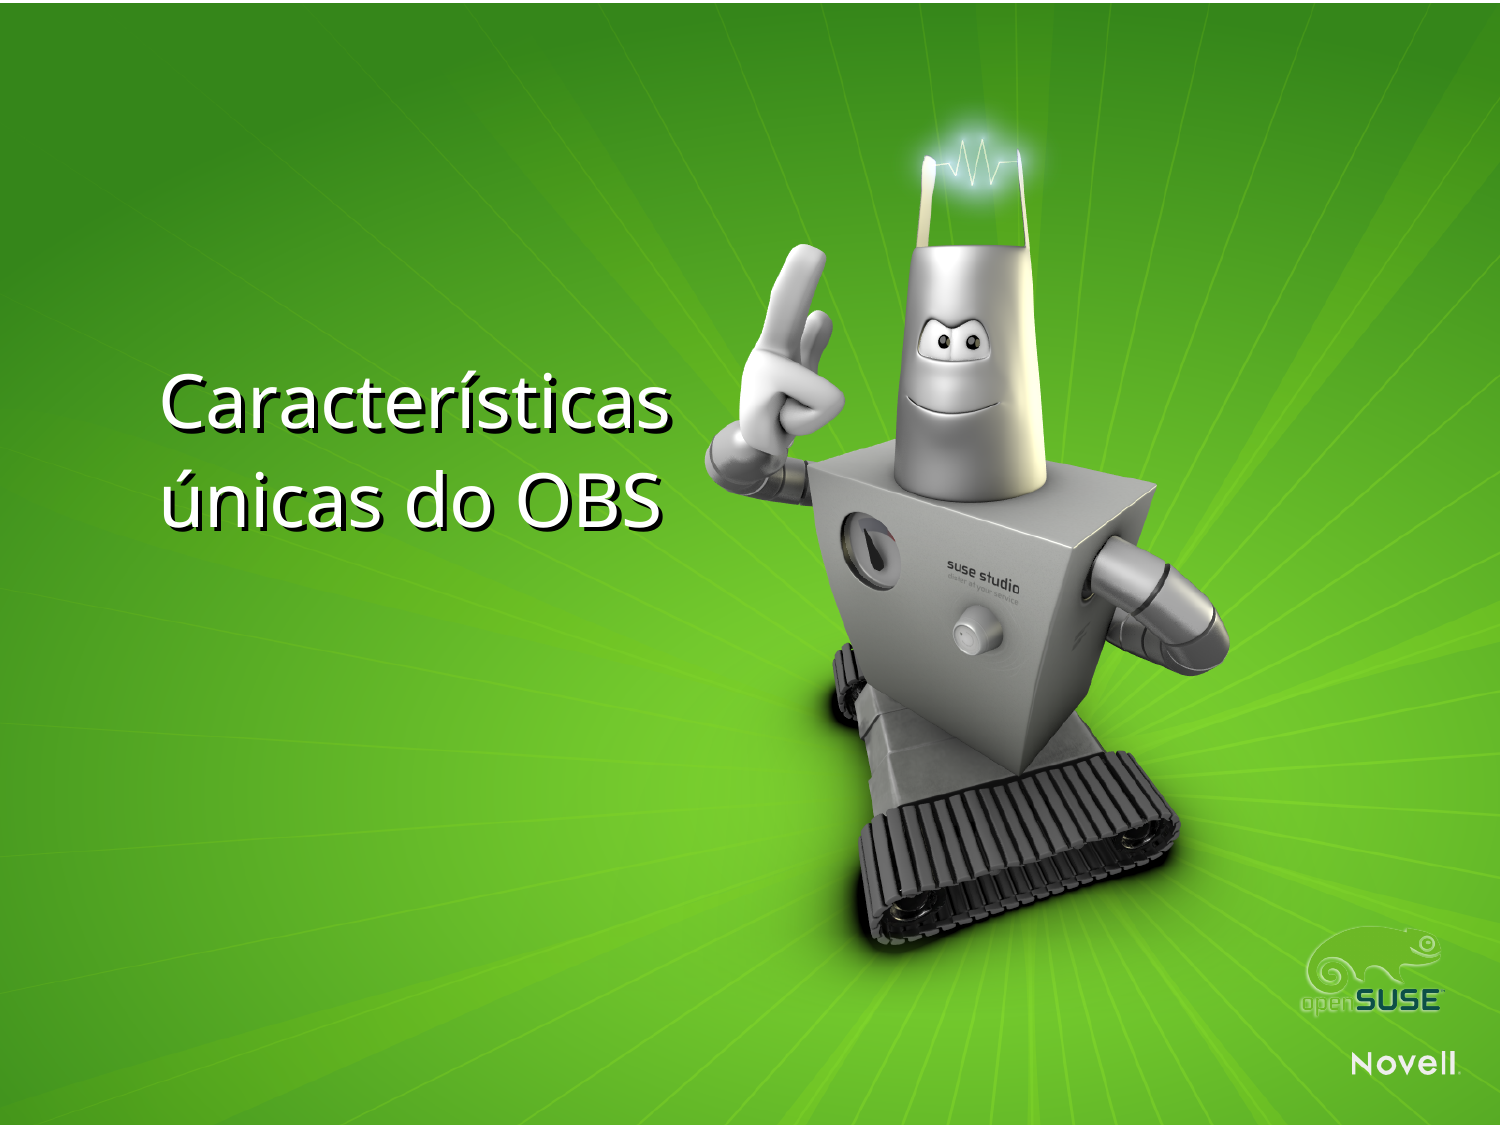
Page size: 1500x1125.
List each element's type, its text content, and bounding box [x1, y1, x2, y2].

picture [0, 3, 1500, 1125]
title Características únicas do OBS [158, 161, 858, 736]
